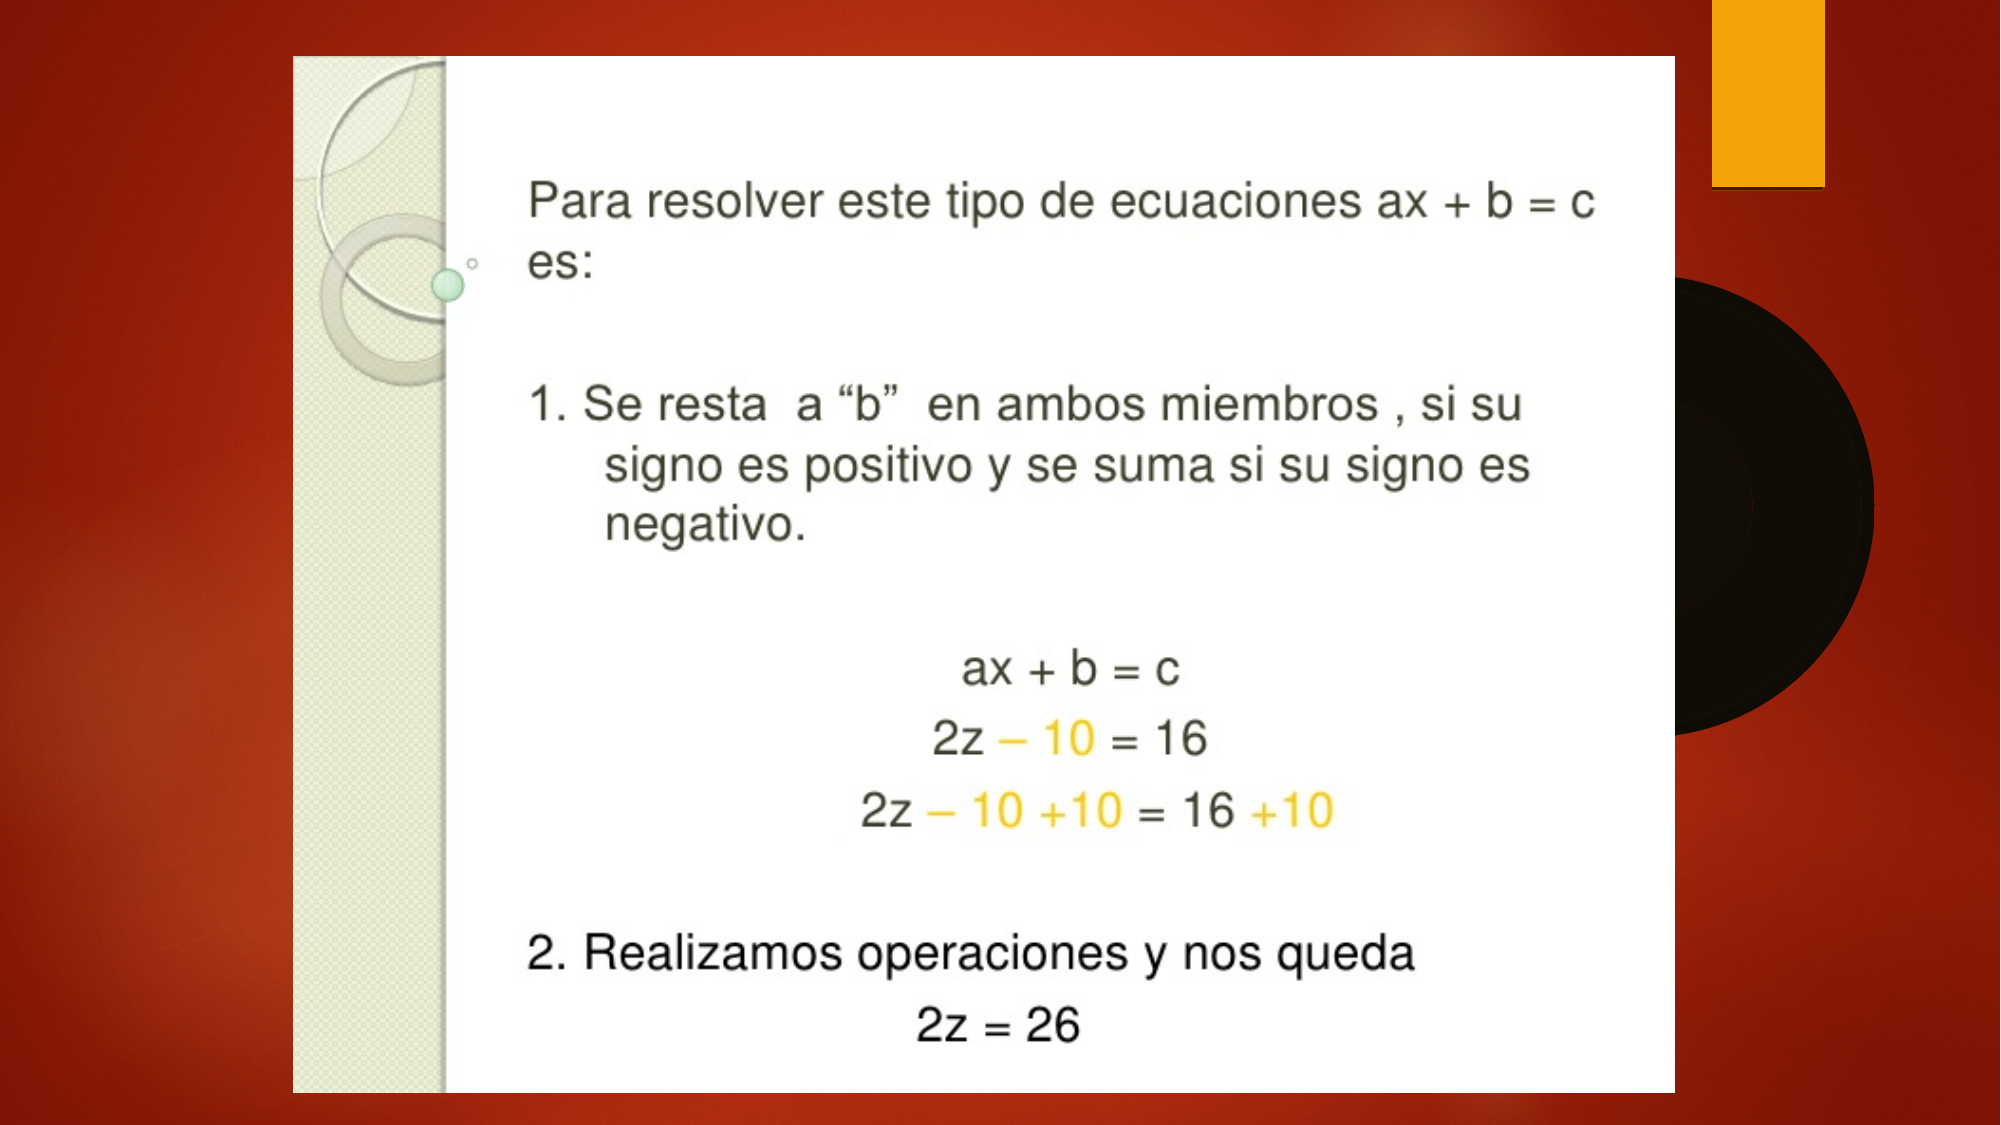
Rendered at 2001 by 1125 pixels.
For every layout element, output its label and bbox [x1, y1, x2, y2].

picture [293, 56, 1675, 1093]
